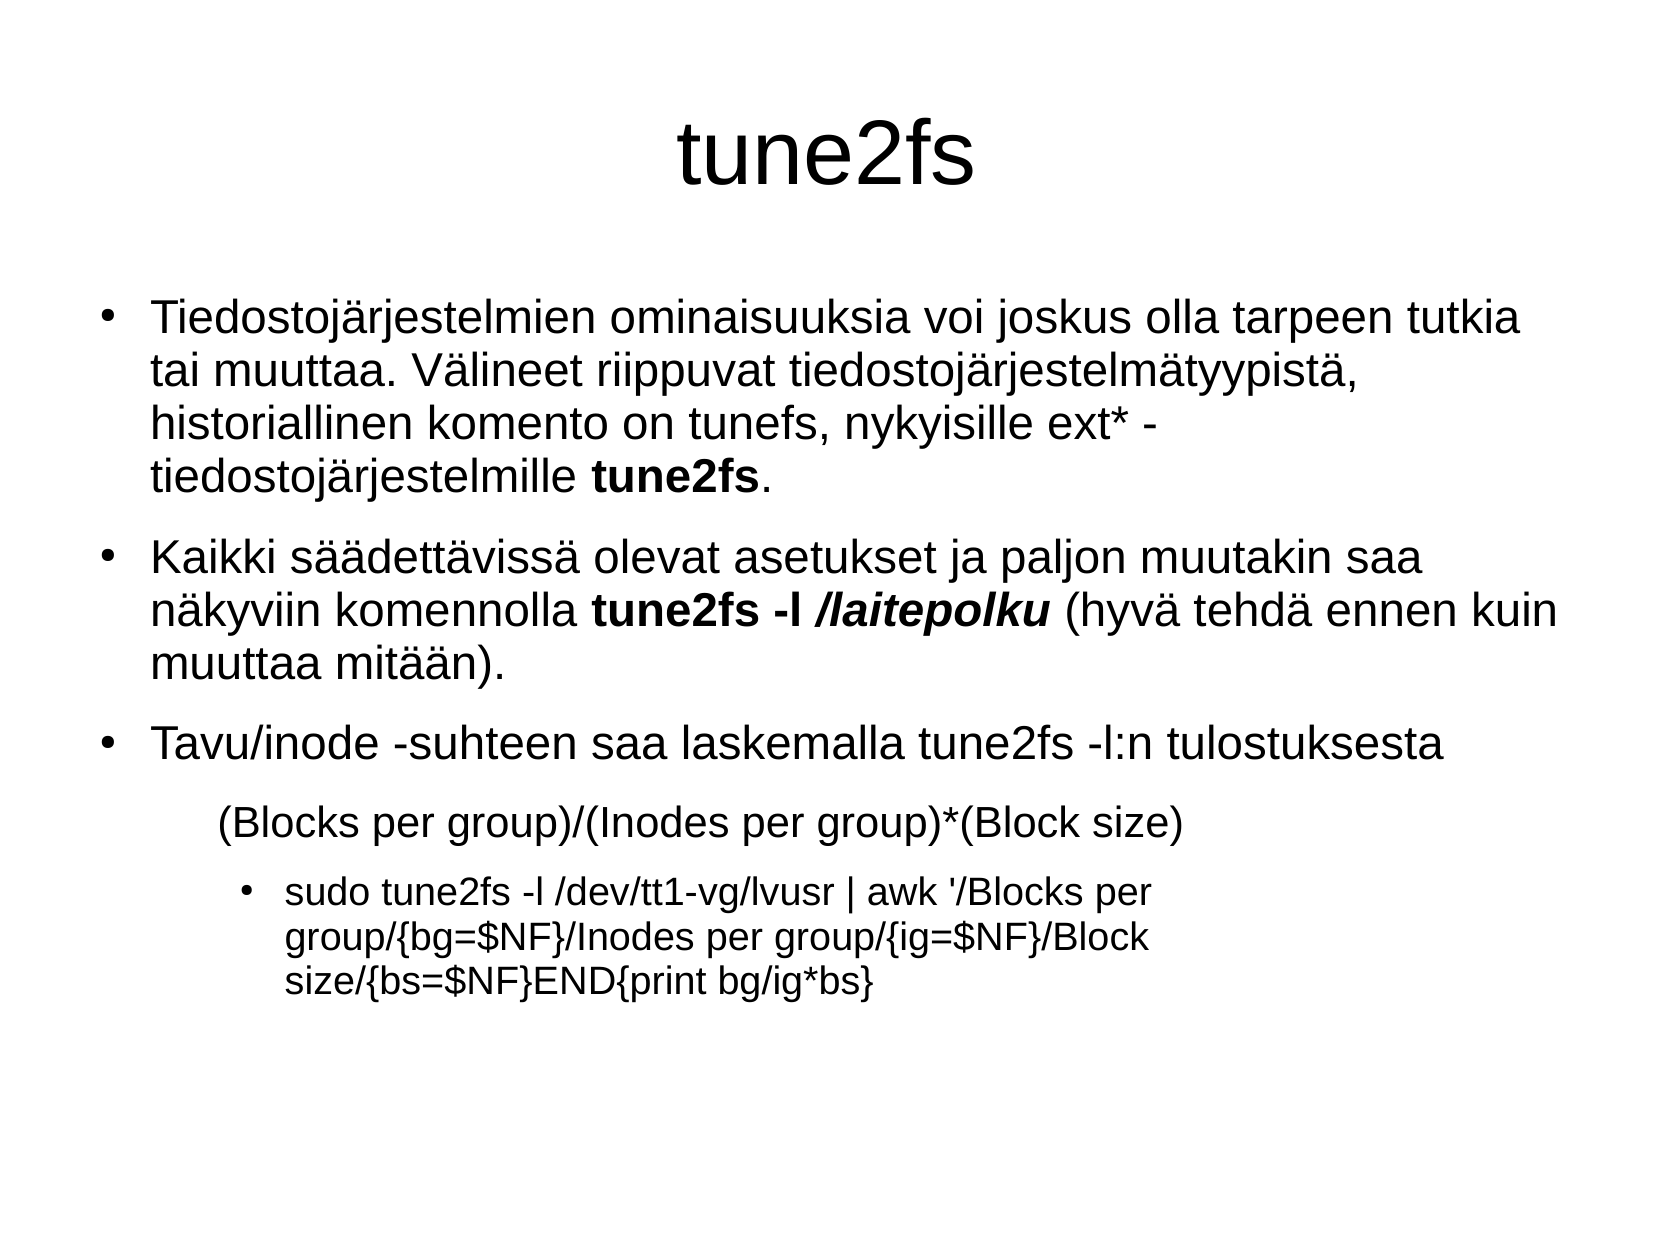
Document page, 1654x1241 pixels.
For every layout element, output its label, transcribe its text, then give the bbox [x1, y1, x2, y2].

title tune2fs [82, 49, 1571, 257]
list Tiedostojärjestelmien ominaisuuksia voi joskus olla tarpeen tutkia tai muuttaa. Välineet riippuvat tiedostojärjestelmätyypistä, historiallinen komento on tunefs, nykyisille ext* -tiedostojärjestelmille tune2fs. Kaikki säädettävissä olevat asetukset ja paljon muutakin saa näkyviin komennolla tune2fs -l /laitepolku (hyvä tehdä ennen kuin muuttaa mitään). Tavu/inode -suhteen saa laskemalla tune2fs -l:n tulostuksesta (Blocks per group)/(Inodes per group)*(Block size) sudo tune2fs -l /dev/tt1-vg/lvusr | awk '/Blocks per group/{bg=$NF}/Inodes per group/{ig=$NF}/Block size/{bs=$NF}END{print bg/ig*bs} [82, 290, 1571, 1010]
